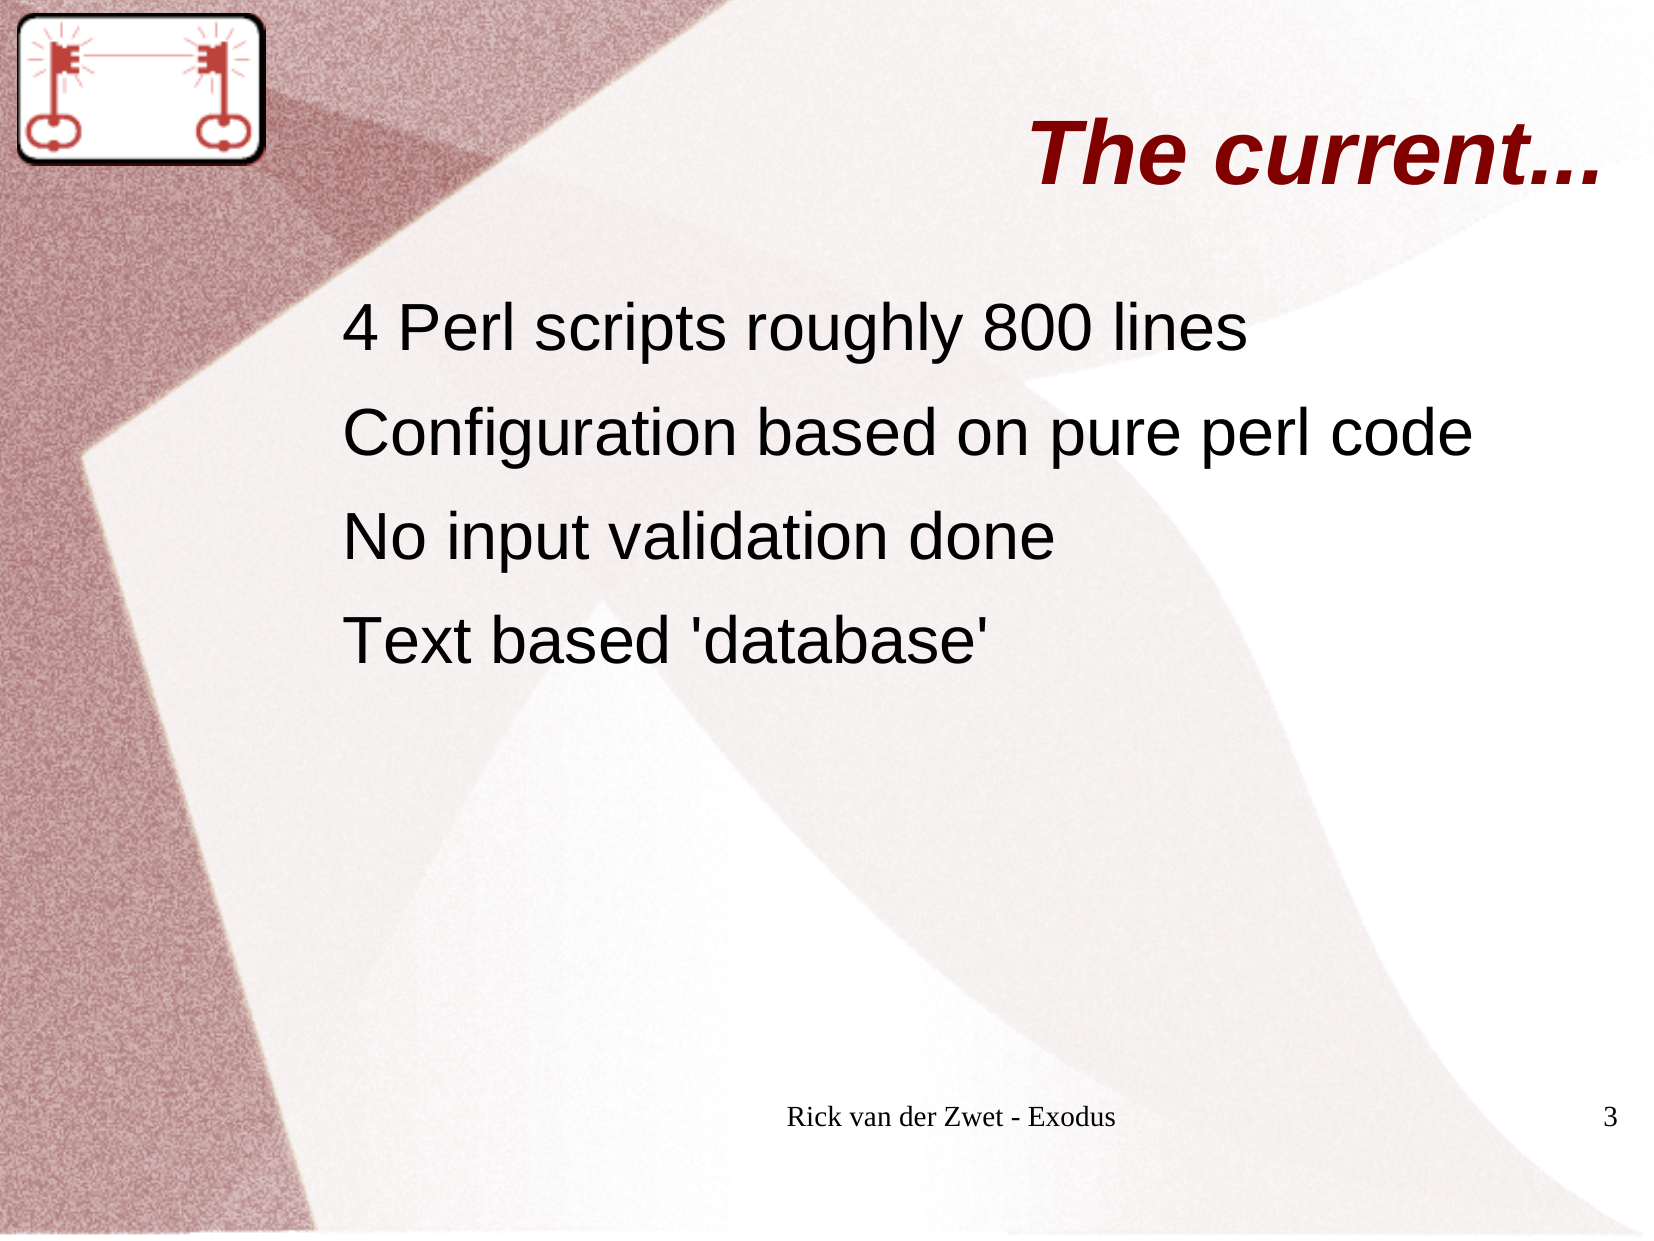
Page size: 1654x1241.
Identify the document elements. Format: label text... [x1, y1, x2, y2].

picture [0, 0, 1654, 1241]
list 4 Perl scripts roughly 800 lines Configuration based on pure perl code No input validation done Text based 'database' [324, 290, 1601, 901]
title The current... [596, 56, 1607, 250]
